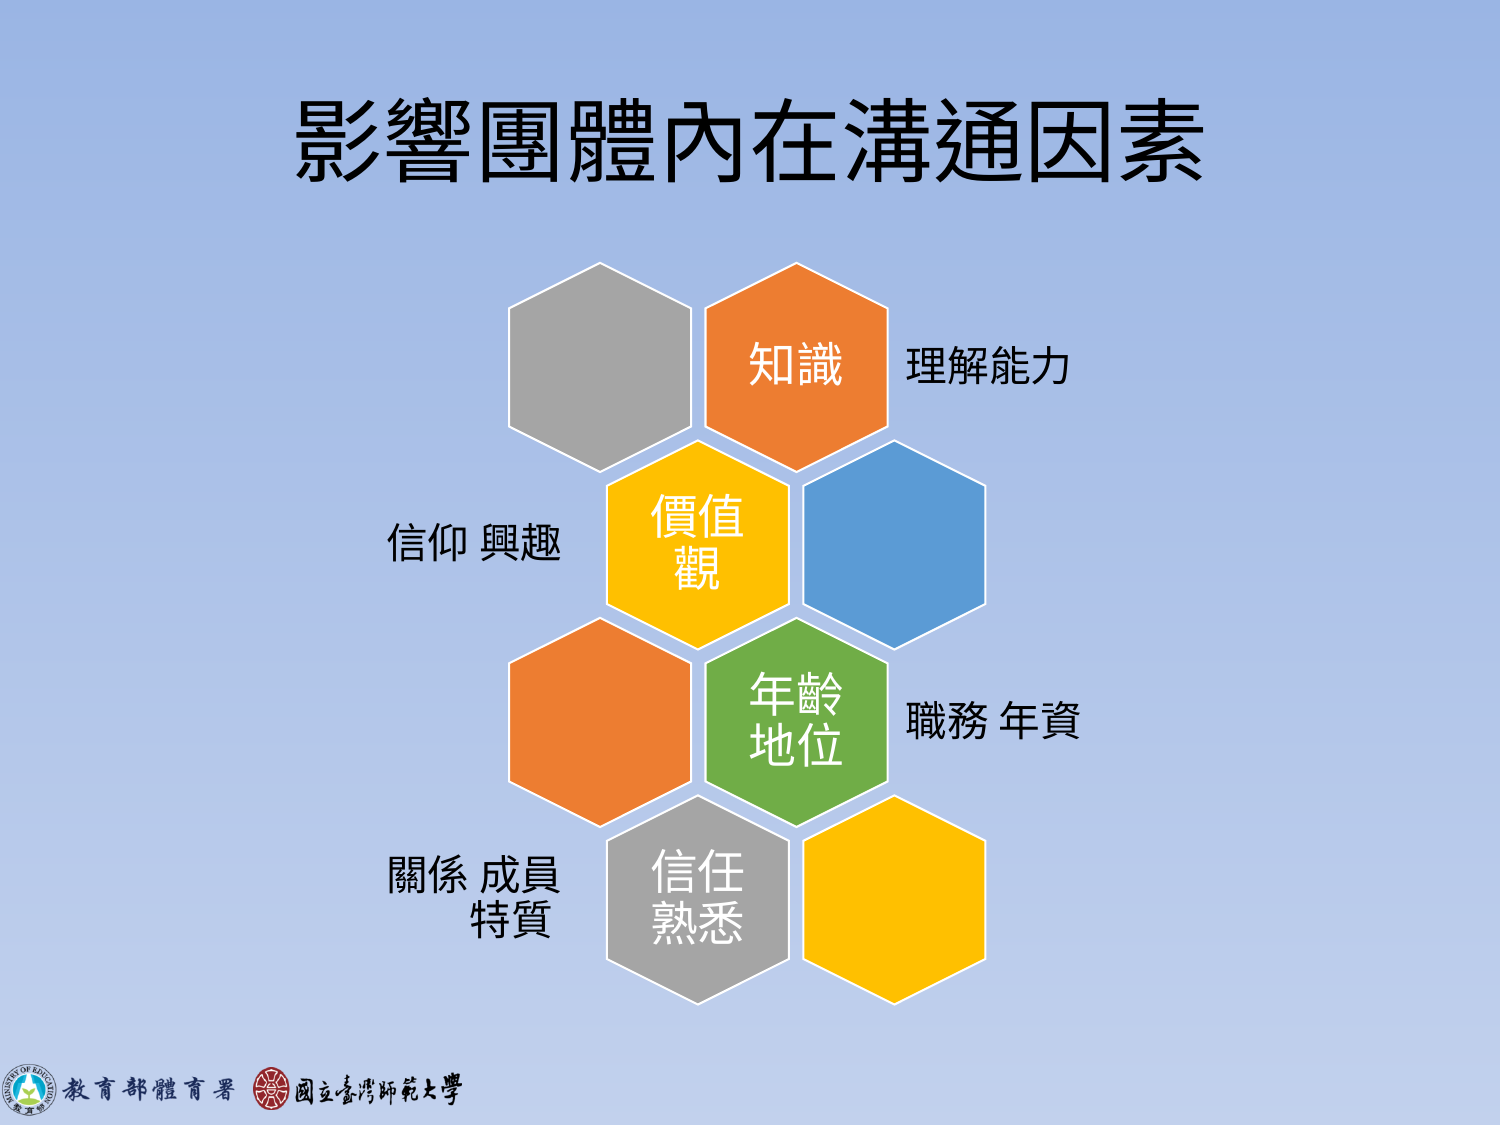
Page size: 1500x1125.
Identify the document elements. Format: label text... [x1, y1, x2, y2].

text_box [509, 262, 692, 473]
text_box [803, 795, 986, 1005]
text_box 關係 成員特質 [373, 837, 600, 963]
text_box 信仰 興趣 [373, 482, 600, 608]
text_box 知識 [705, 262, 888, 473]
text_box 信任熟悉 [606, 795, 789, 1005]
text_box 年齡 地位 [705, 617, 888, 828]
text_box 職務 年資 [893, 659, 1127, 786]
text_box 價值觀 [606, 440, 789, 650]
title 影響團體內在溝通因素 [75, 45, 1426, 233]
text_box [803, 440, 986, 650]
text_box 理解能力 [893, 304, 1127, 431]
text_box [509, 617, 692, 828]
